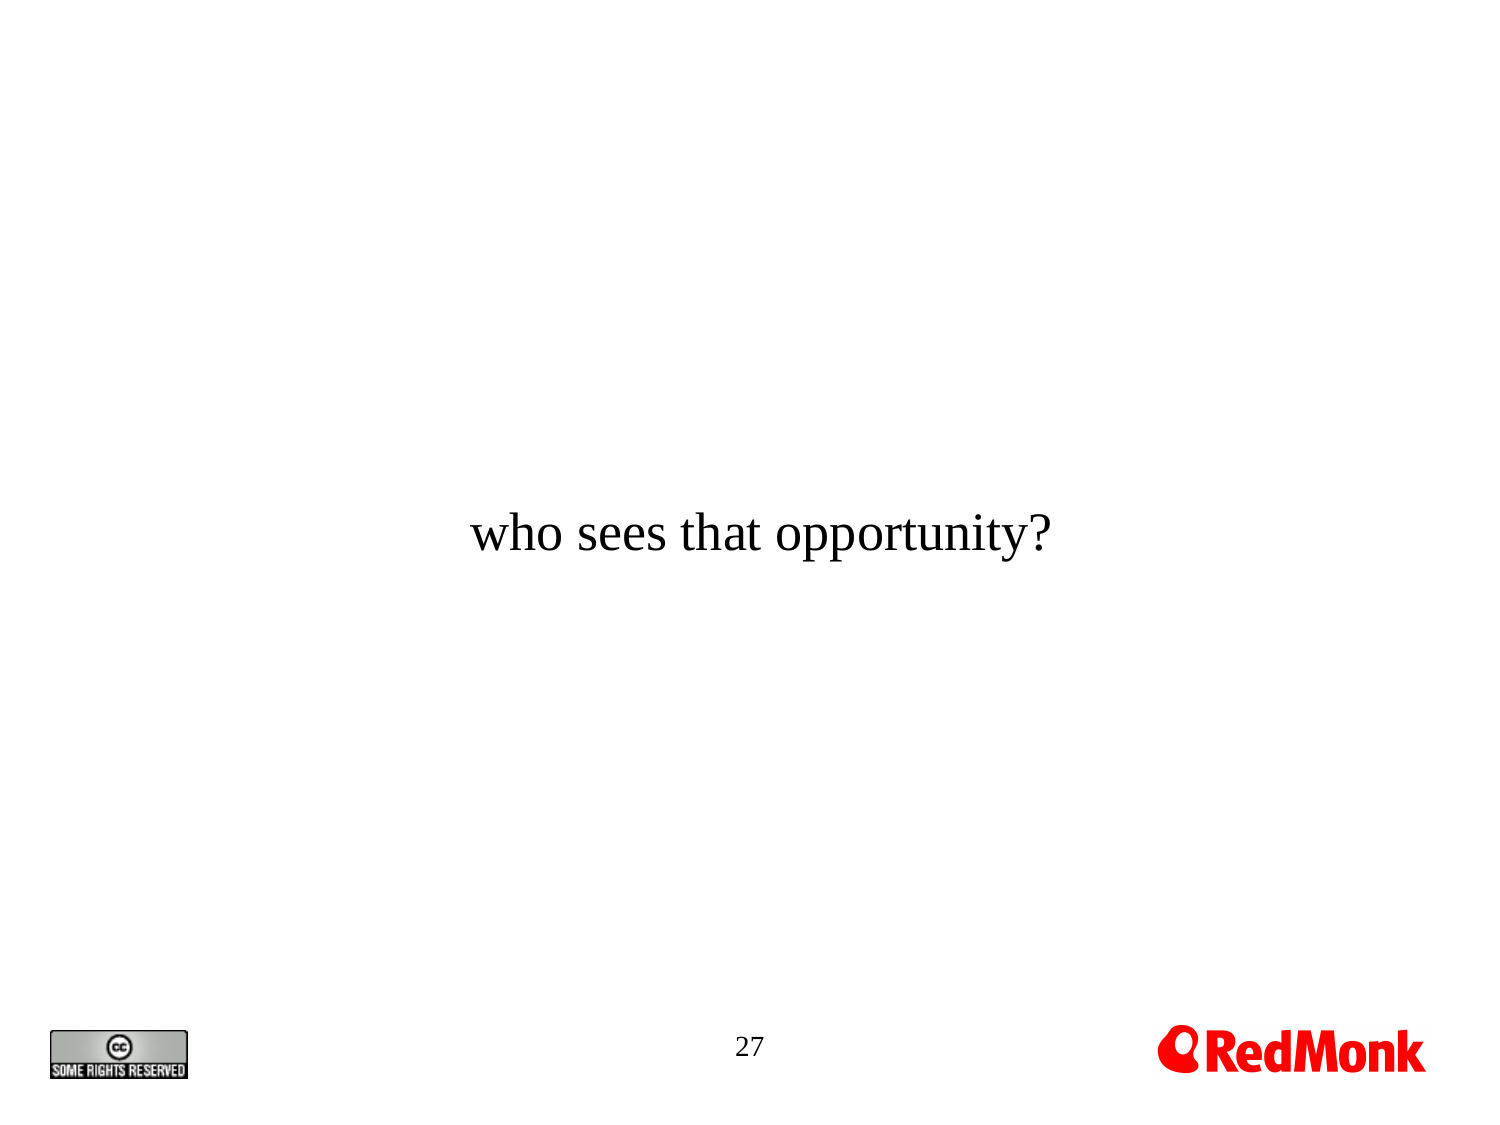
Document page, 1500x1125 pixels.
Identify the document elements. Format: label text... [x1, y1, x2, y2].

picture [50, 1030, 188, 1079]
text_box who sees that opportunity? [455, 515, 1308, 591]
picture [1151, 1023, 1433, 1075]
